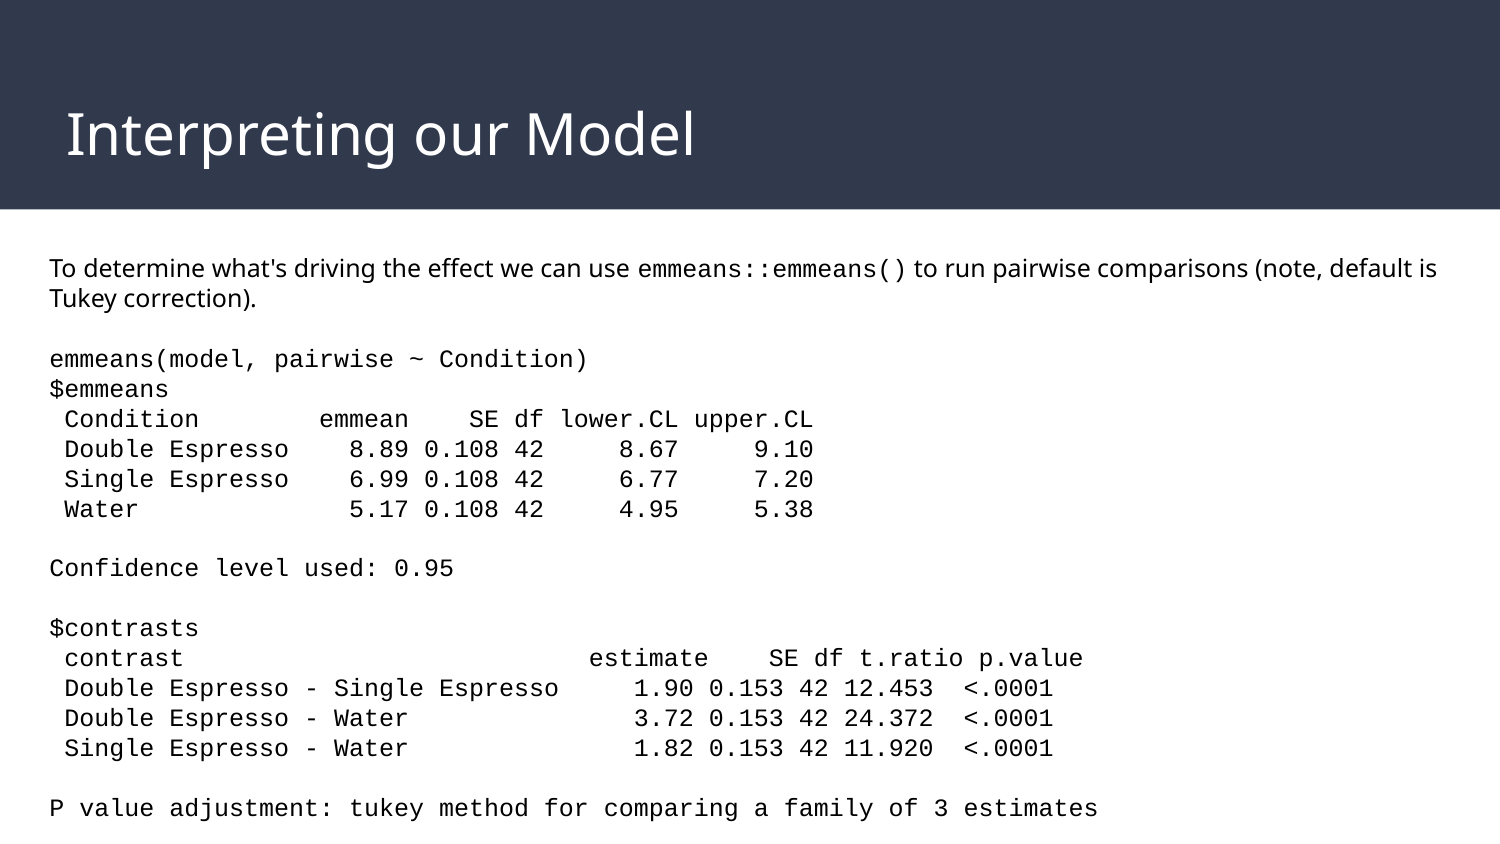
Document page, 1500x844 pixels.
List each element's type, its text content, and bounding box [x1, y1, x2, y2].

title Interpreting our Model [51, 82, 1449, 185]
text_box To determine what's driving the effect we can use emmeans::emmeans() to run pairwise comparisons (note, default is Tukey correction). emmeans(model, pairwise ~ Condition) $emmeans Condition emmean SE df lower.CL upper.CL Double Espresso 8.89 0.108 42 8.67 9.10 Single Espresso 6.99 0.108 42 6.77 7.20 Water 5.17 0.108 42 4.95 5.38 Confidence level used: 0.95 $contrasts contrast estimate SE df t.ratio p.value Double Espresso - Single Espresso 1.90 0.153 42 12.453 <.0001 Double Espresso - Water 3.72 0.153 42 24.372 <.0001 Single Espresso - Water 1.82 0.153 42 11.920 <.0001 P value adjustment: tukey method for comparing a family of 3 estimates [34, 237, 1470, 770]
